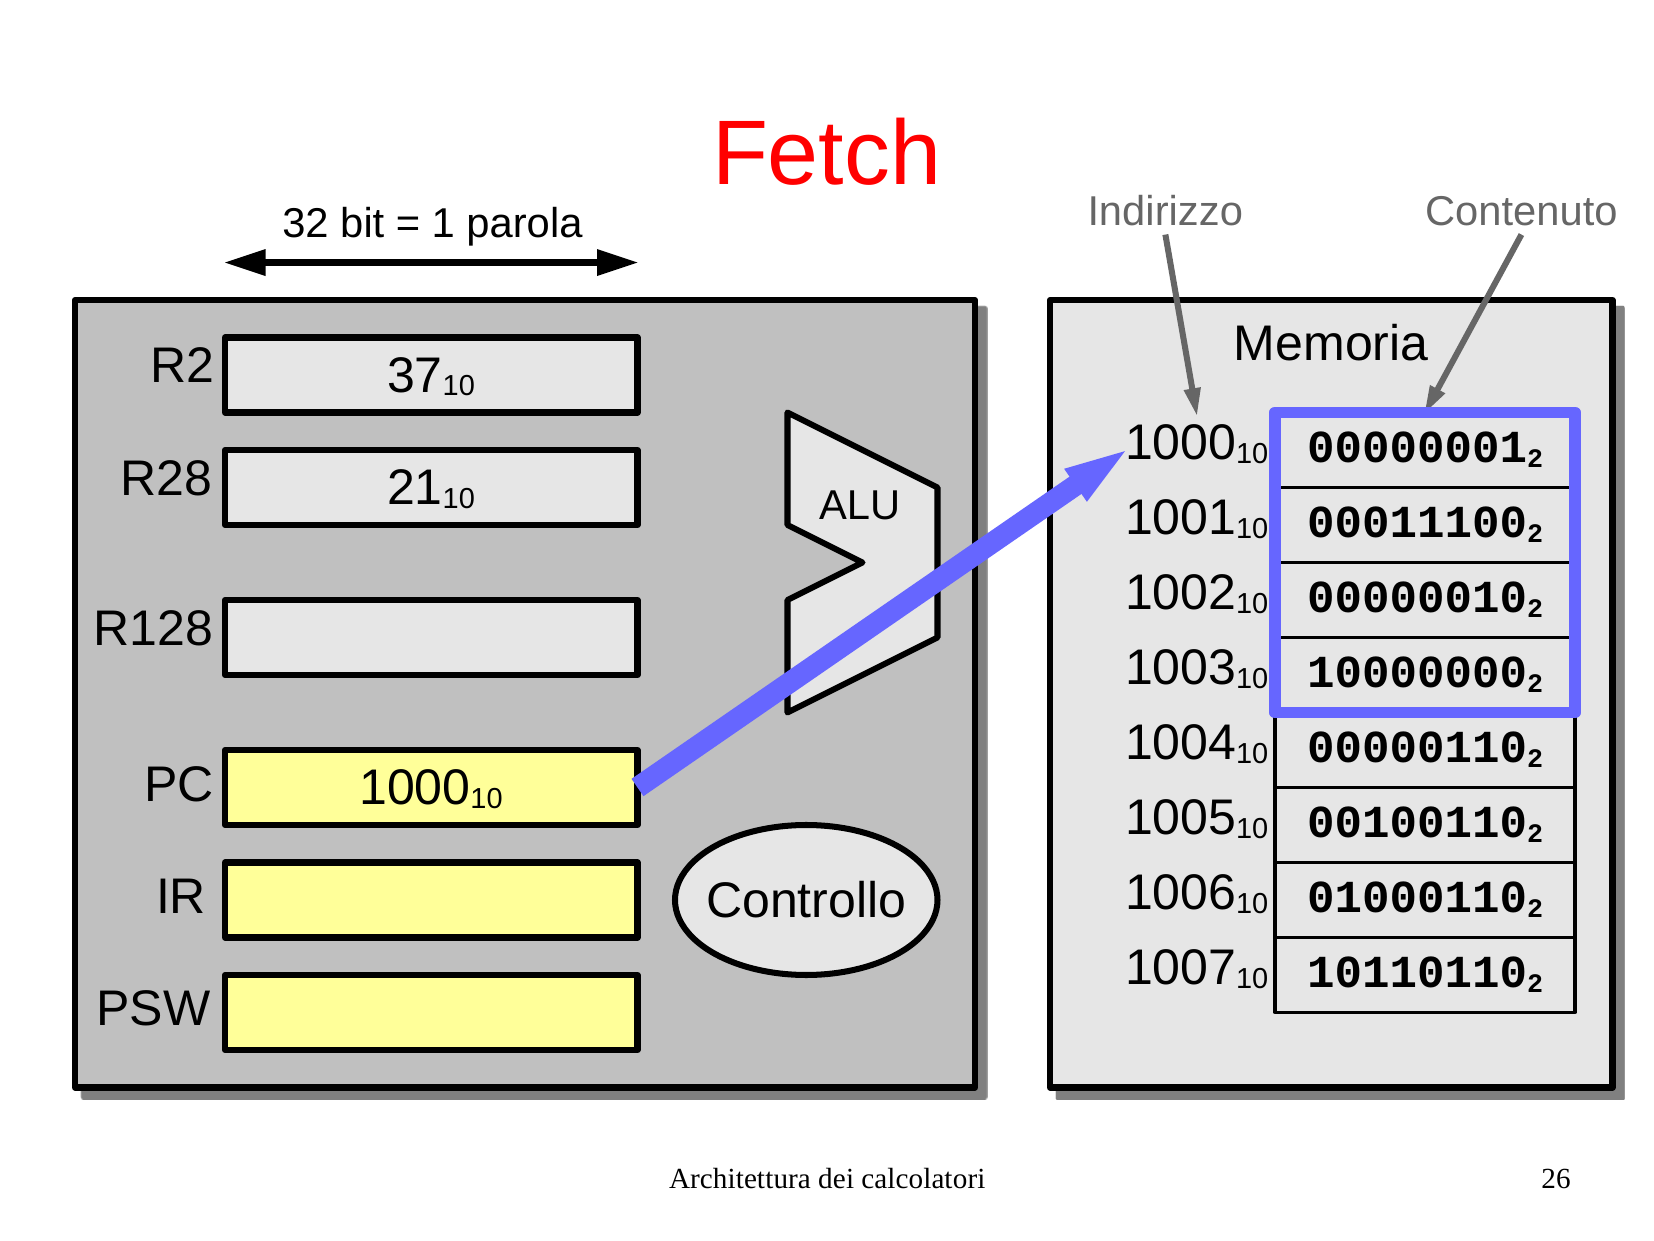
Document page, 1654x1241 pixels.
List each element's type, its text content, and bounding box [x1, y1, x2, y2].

text_box Memoria [1050, 300, 1195, 489]
text_box 010001102 [1275, 862, 1576, 937]
text_box 001001102 [1275, 787, 1576, 862]
text_box 100000002 [1281, 637, 1569, 707]
text_box 100610 [1125, 864, 1269, 938]
text_box 000000102 [1281, 562, 1569, 637]
title Fetch [82, 49, 1571, 257]
text_box 2110 [225, 450, 638, 526]
text_box PC [144, 755, 214, 813]
text_box 100410 [1125, 714, 1269, 788]
text_box [75, 300, 976, 1088]
text_box IR [155, 868, 207, 925]
text_box 100010 [225, 750, 638, 826]
text_box 100310 [1125, 639, 1269, 713]
text_box 100110 [1125, 489, 1269, 563]
text_box 100710 [1125, 939, 1269, 1013]
text_box 101101102 [1275, 937, 1576, 1013]
text_box Controllo [675, 825, 938, 976]
text_box 100510 [1125, 789, 1269, 863]
text_box ALU [819, 481, 918, 538]
text_box Contenuto [1571, 187, 1618, 235]
text_box R28 [120, 450, 213, 507]
text_box PSW [96, 980, 211, 1037]
text_box 000001102 [1275, 718, 1576, 787]
text_box 100010 [1125, 414, 1269, 488]
text_box 000000012 [1281, 418, 1569, 487]
text_box 100210 [1125, 564, 1269, 638]
text_box R2 [150, 337, 214, 394]
text_box Memoria [1050, 300, 1613, 1088]
text_box 000111002 [1281, 487, 1569, 562]
text_box 3710 [225, 337, 638, 413]
text_box Memoria [1181, 300, 1482, 414]
text_box R128 [93, 600, 214, 657]
